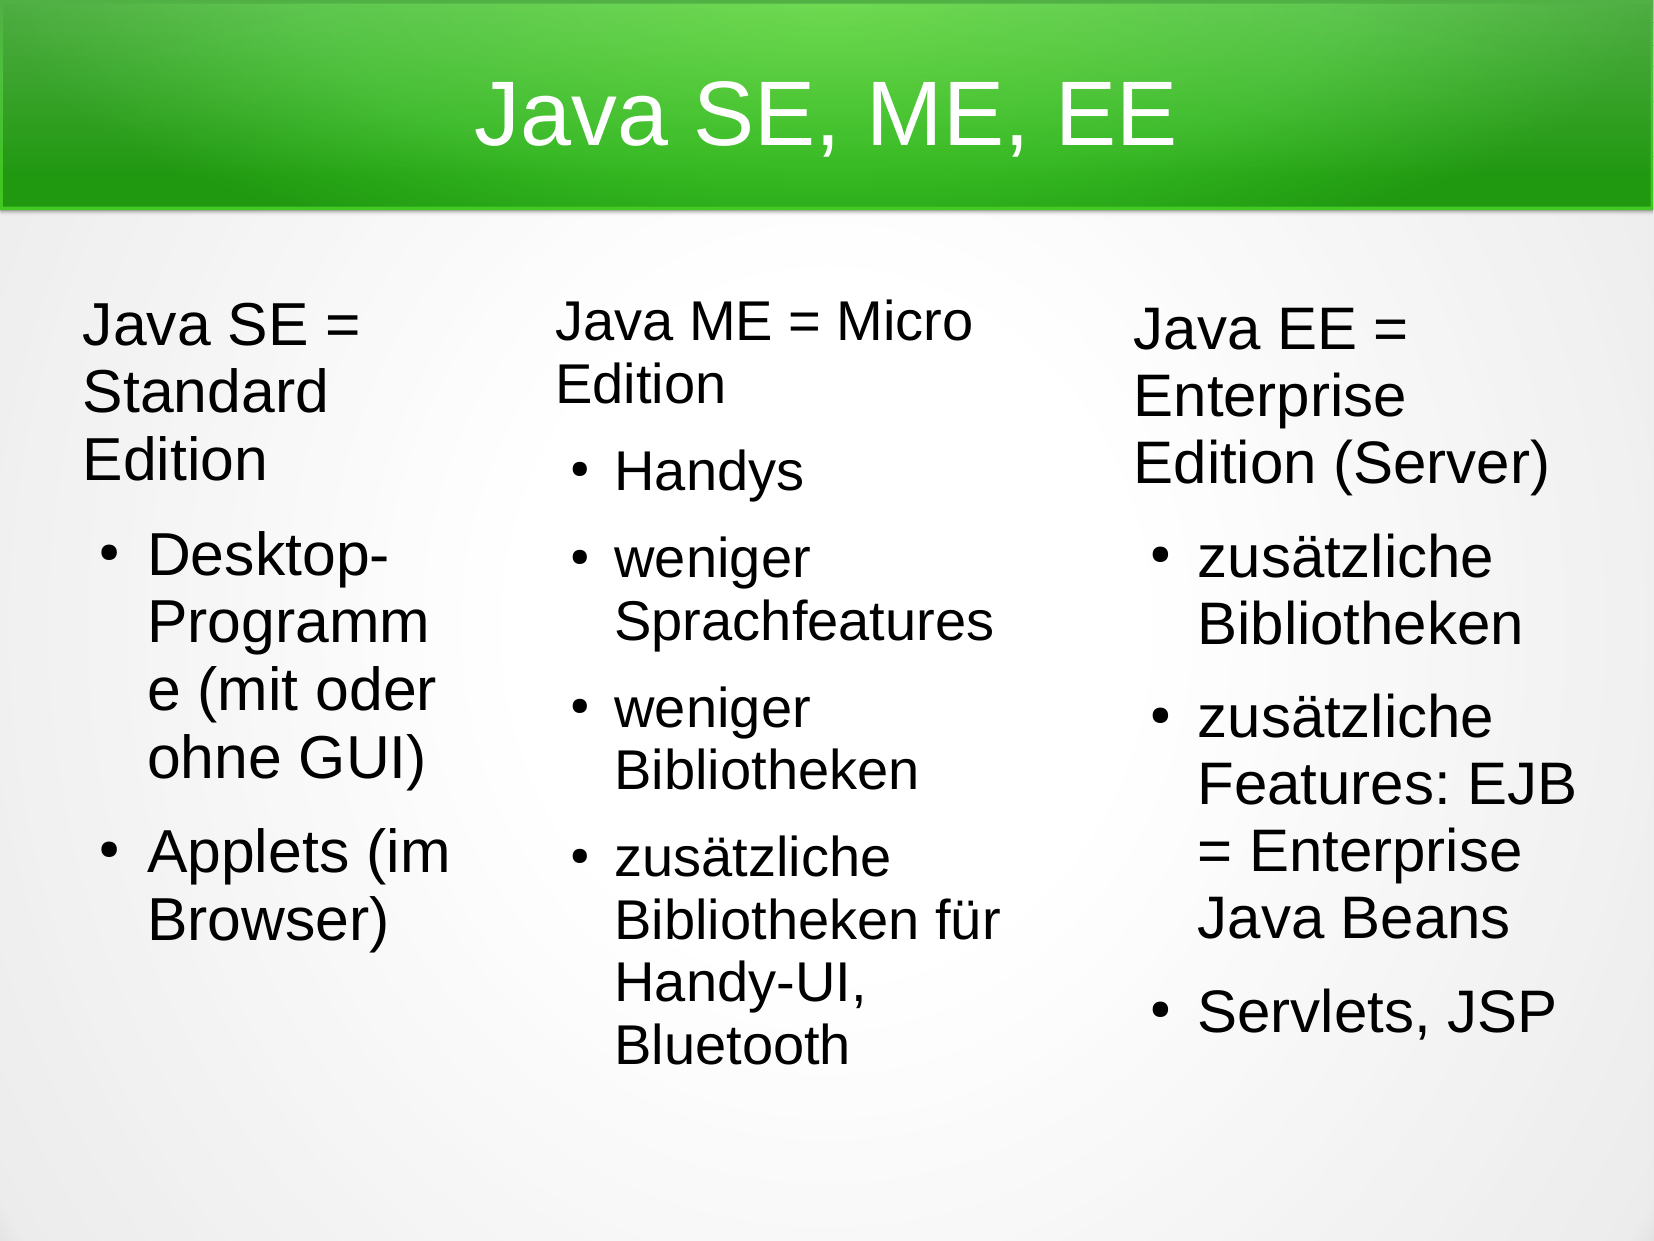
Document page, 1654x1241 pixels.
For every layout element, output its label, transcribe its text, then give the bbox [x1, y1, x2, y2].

list Java SE = Standard Edition Desktop- Programme (mit oder ohne GUI) Applets (im Browser) [82, 290, 461, 1010]
list Java ME = Micro Edition Handys weniger Sprachfeatures weniger Bibliotheken zusätzliche Bibliotheken für Handy-UI, Bluetooth [555, 290, 1016, 1087]
title Java SE, ME, EE [82, 49, 1571, 179]
list Java EE = Enterprise Edition (Server) zusätzliche Bibliotheken zusätzliche Features: EJB = Enterprise Java Beans Servlets, JSP [1133, 295, 1583, 1063]
